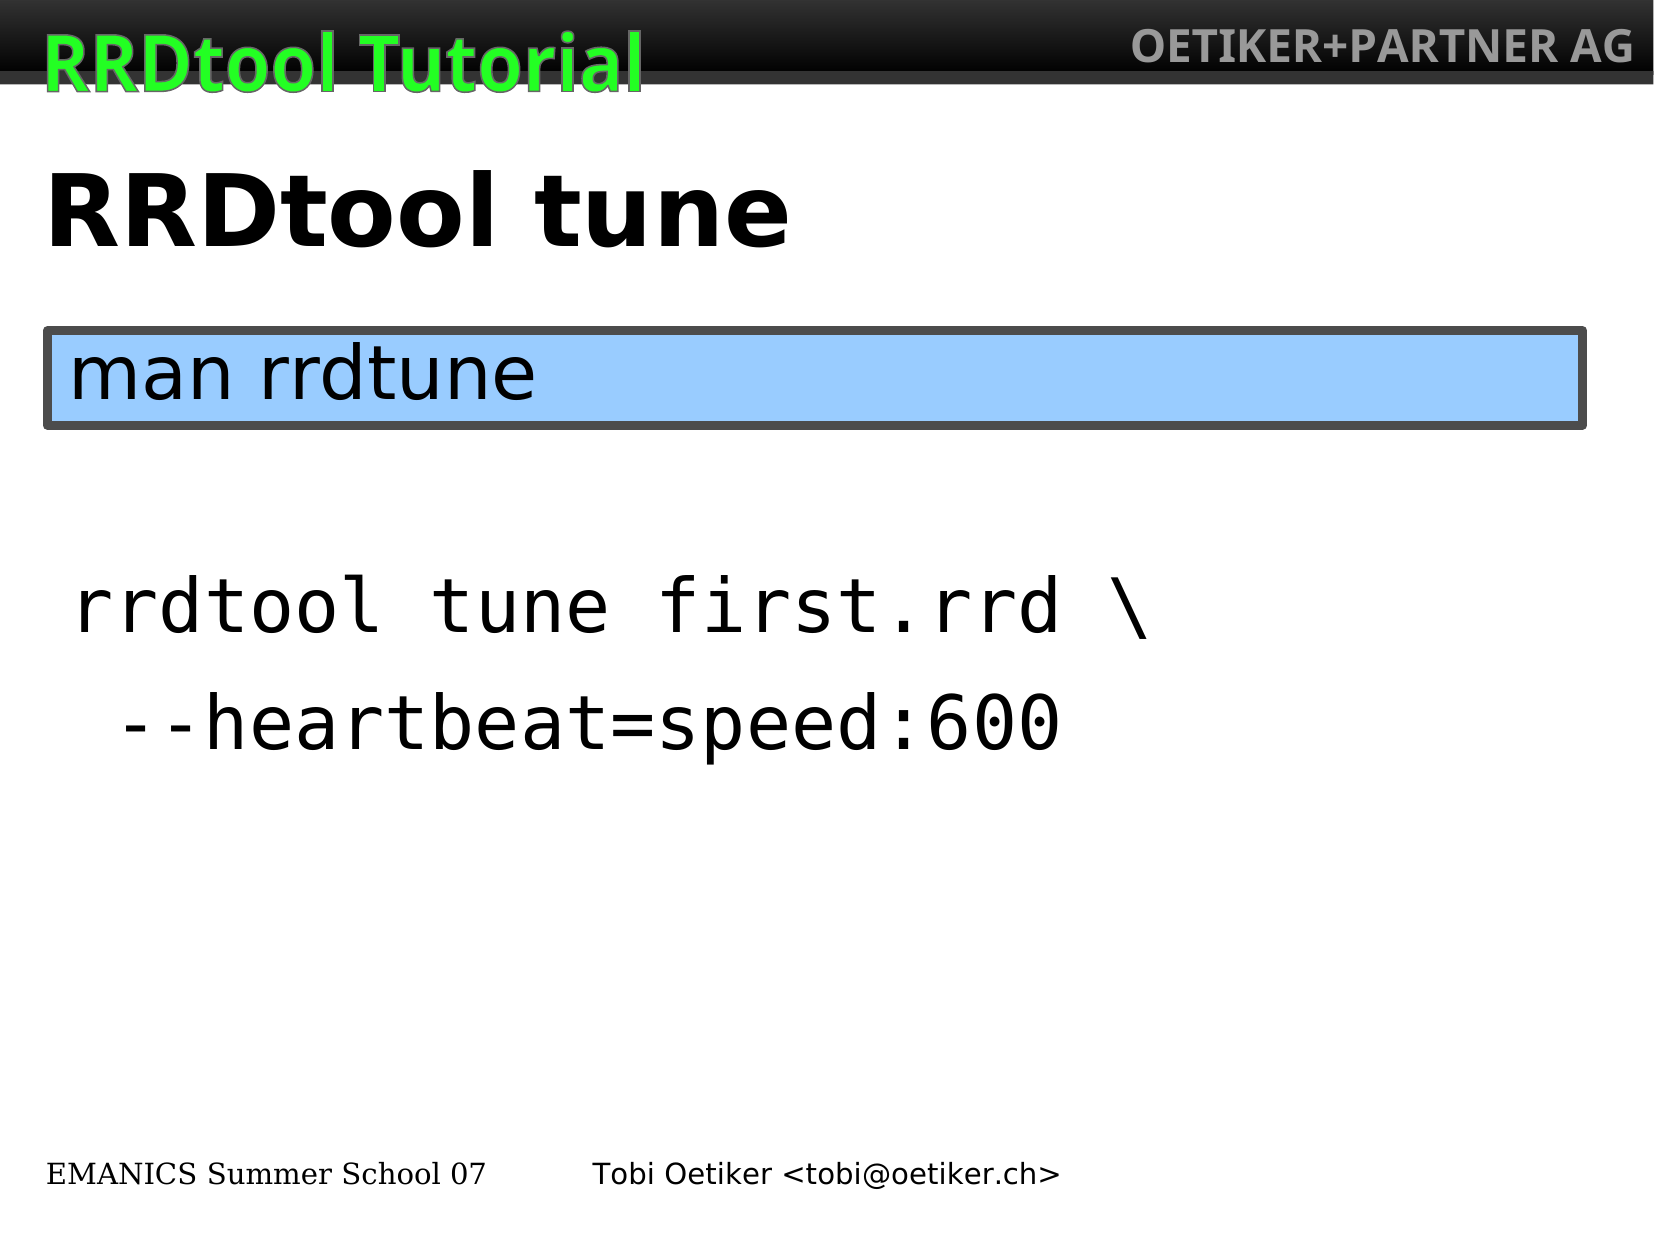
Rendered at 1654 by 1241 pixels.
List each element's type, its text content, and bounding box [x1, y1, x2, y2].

text_box [1571, 330, 1583, 426]
title RRDtool tune [43, 137, 1582, 287]
list man rrdtune rrdtool tune first.rrd \ --heartbeat=speed:600 [50, 329, 1571, 1099]
